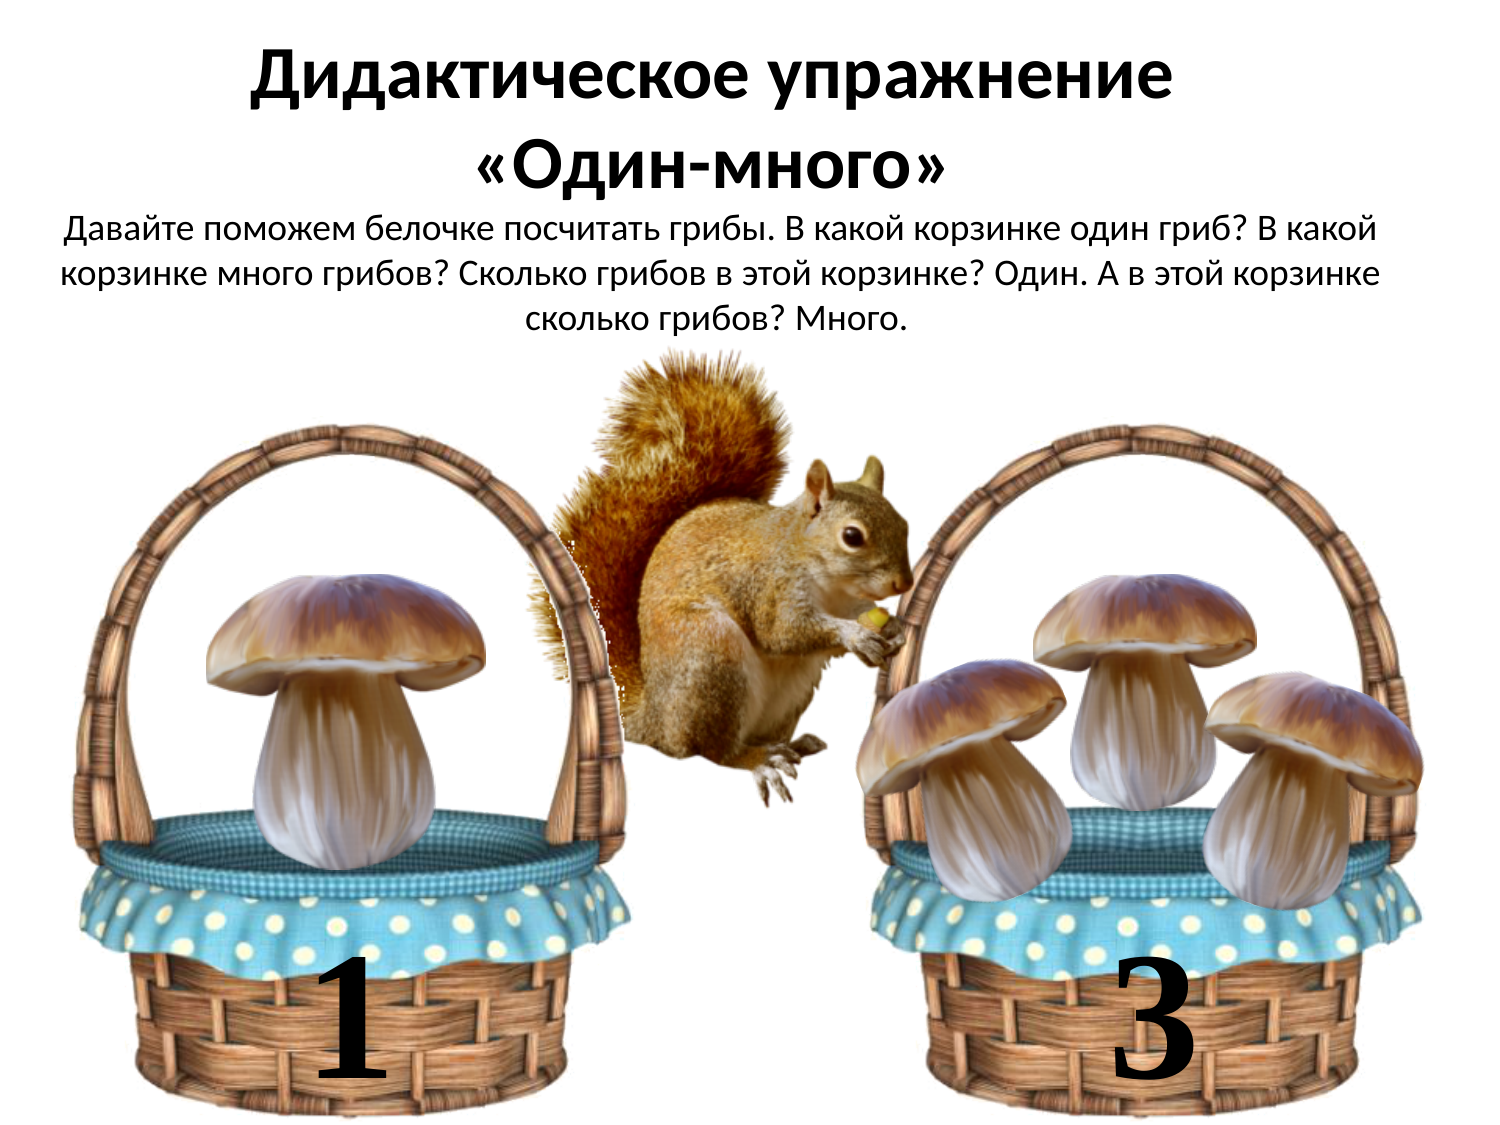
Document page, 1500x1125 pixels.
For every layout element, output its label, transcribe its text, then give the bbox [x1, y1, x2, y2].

picture [0, 346, 1500, 1125]
text_box 3 [1093, 887, 1216, 1123]
text_box Дидактическое упражнение «Один-много» Давайте поможем белочке посчитать грибы. В какой корзинке один гриб? В какой корзинке много грибов? Сколько грибов в этой корзинке? Один. А в этой корзинке сколько грибов? Много. [0, 15, 1443, 346]
text_box 1 [289, 887, 412, 1123]
